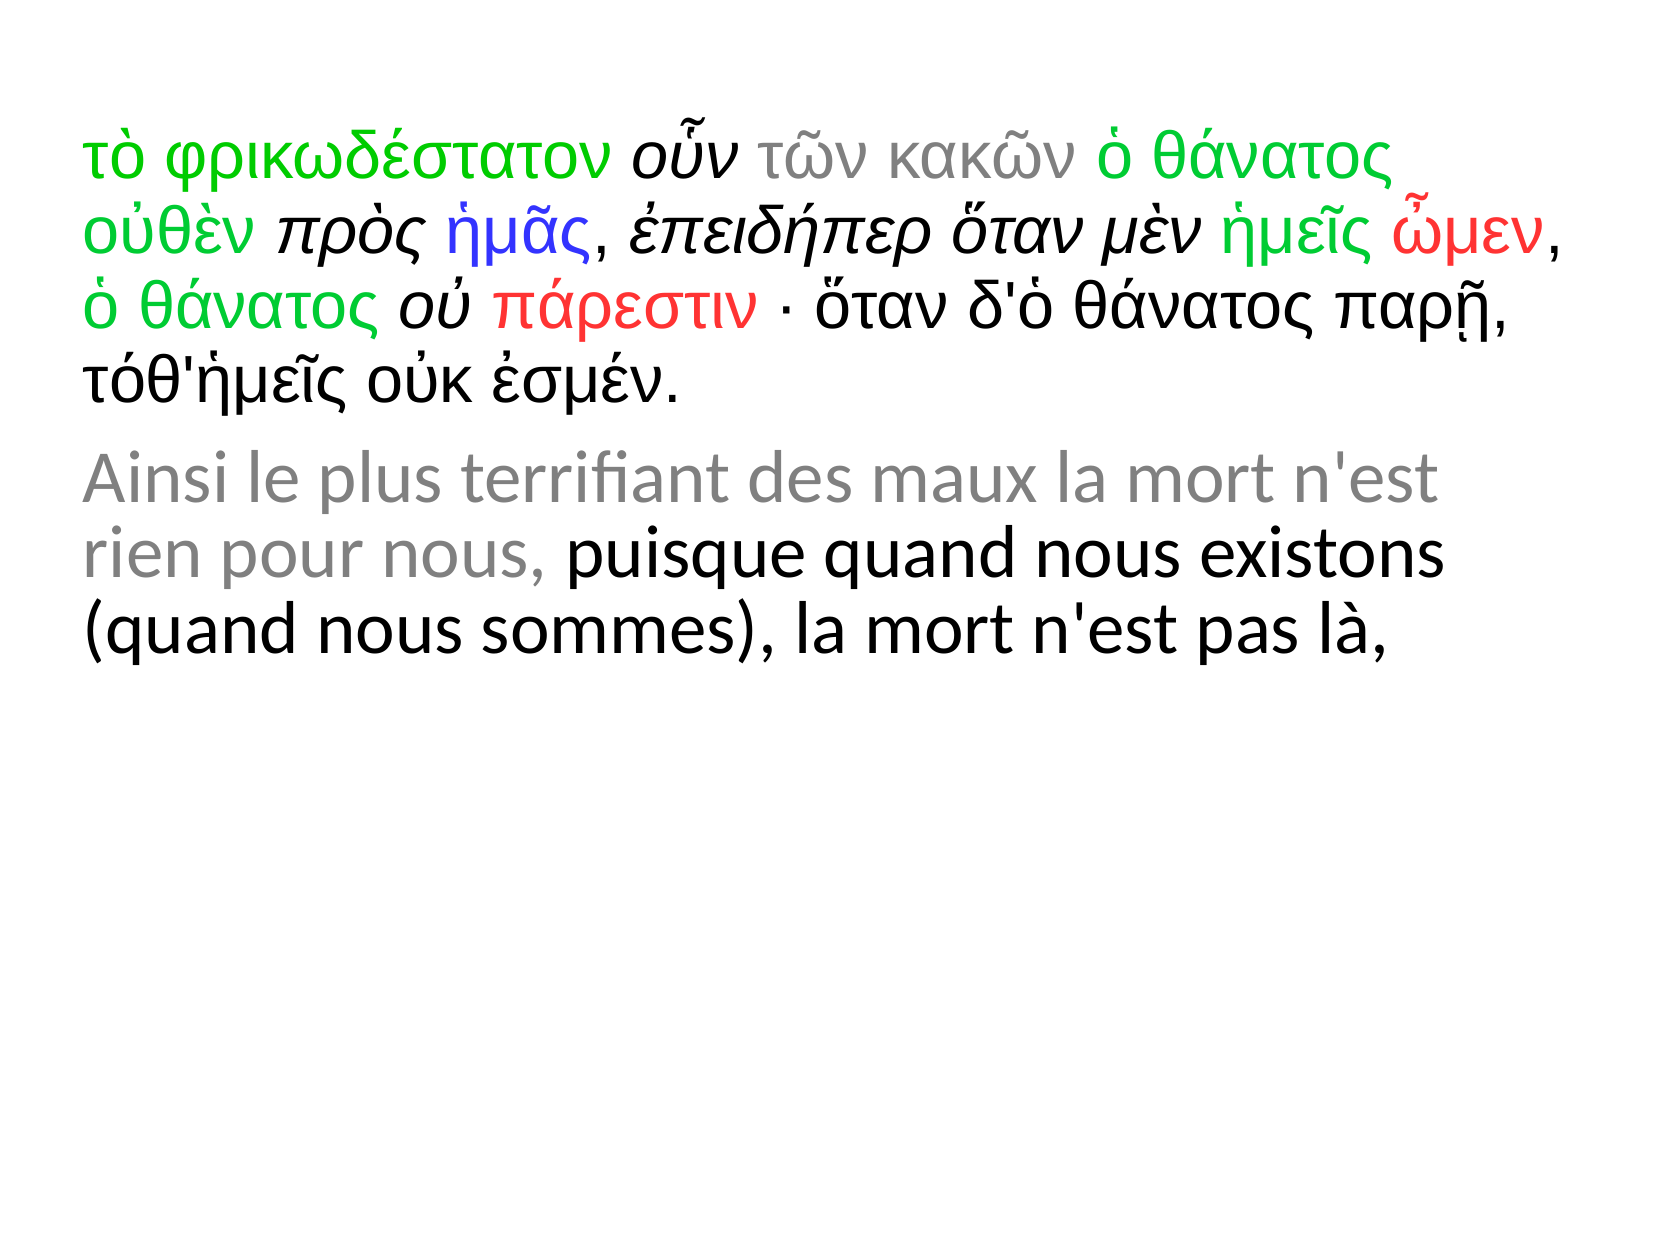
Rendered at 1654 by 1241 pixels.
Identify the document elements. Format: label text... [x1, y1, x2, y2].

list τὸ φρικωδέστατον οὗν τῶν κακῶν ὁ θάνατος οὐθὲν πρὸς ἡμᾶς, ἐπειδήπερ ὅταν μὲν ἡμεῖς ὦμεν, ὁ θάνατος οὐ πάρεστιν · ὅταν δ'ὁ θάνατος παρῇ, τόθ'ἡμεῖς οὐκ ἐσμέν. Ainsi le plus terrifiant des maux la mort n'est rien pour nous, puisque quand nous existons (quand nous sommes), la mort n'est pas là, [82, 118, 1571, 1121]
